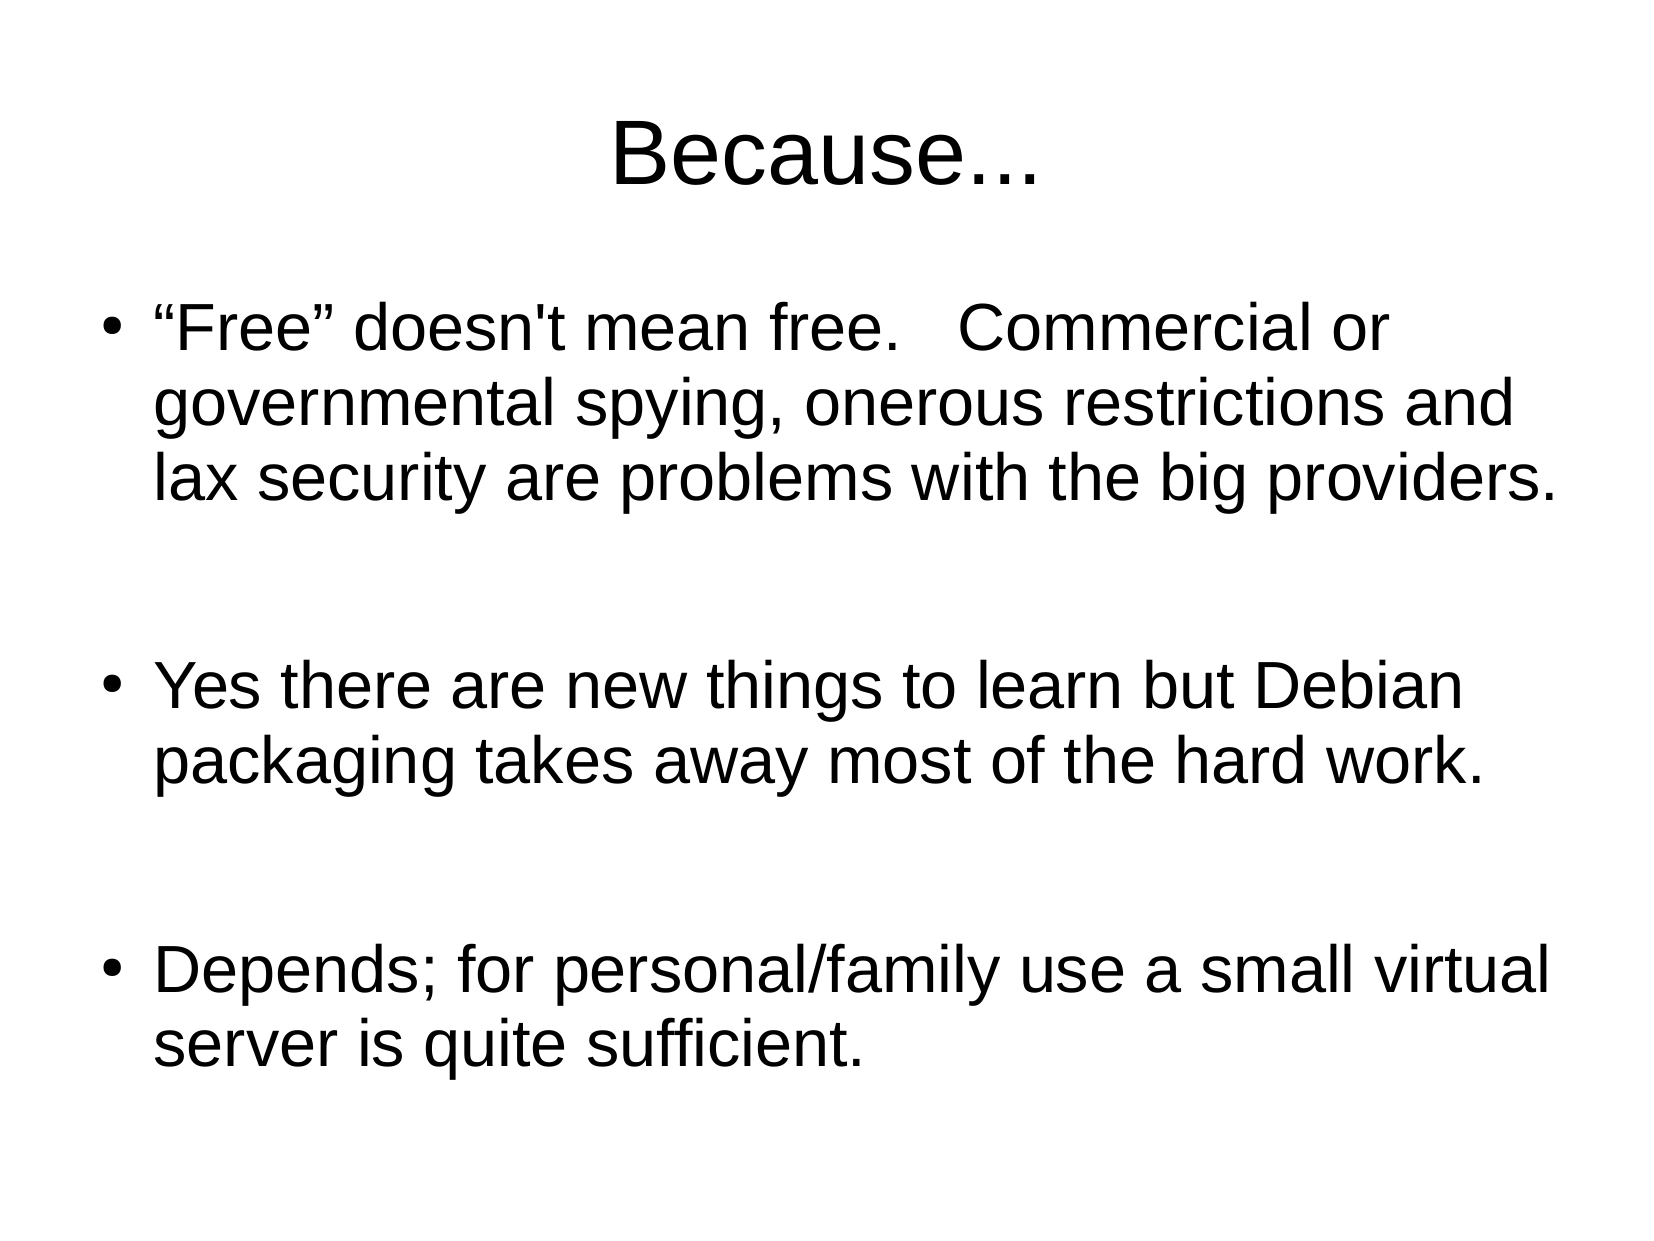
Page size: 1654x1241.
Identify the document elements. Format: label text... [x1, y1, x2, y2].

list “Free” doesn't mean free. Commercial or governmental spying, onerous restrictions and lax security are problems with the big providers. Yes there are new things to learn but Debian packaging takes away most of the hard work. Depends; for personal/family use a small virtual server is quite sufficient. [82, 290, 1571, 1141]
title Because... [82, 49, 1571, 257]
